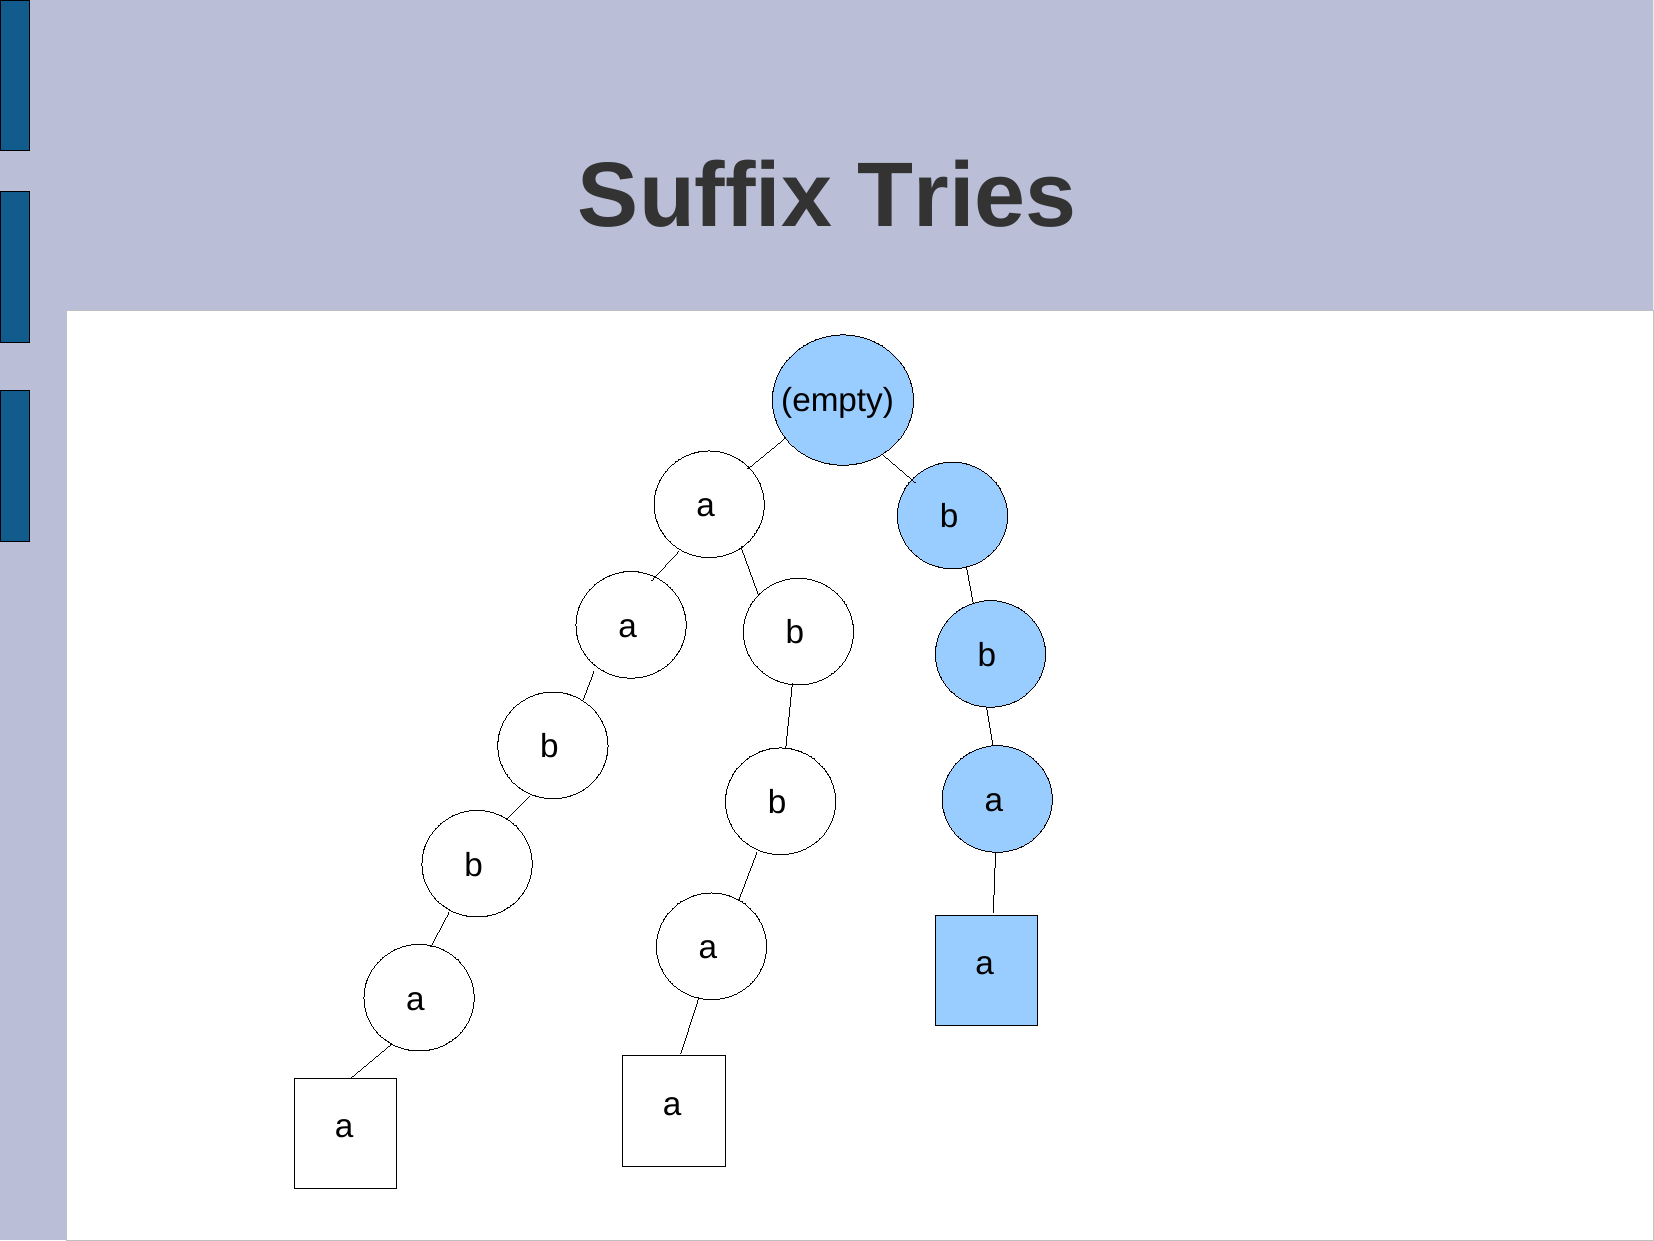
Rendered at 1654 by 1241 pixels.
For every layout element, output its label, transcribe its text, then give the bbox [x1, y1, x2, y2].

text_box b [977, 636, 1012, 674]
text_box a [698, 928, 733, 966]
text_box b [939, 497, 974, 535]
text_box b [464, 846, 499, 884]
text_box a [696, 486, 731, 524]
text_box [743, 578, 854, 685]
text_box [497, 692, 609, 799]
text_box [294, 1078, 397, 1189]
text_box b [540, 727, 575, 765]
text_box [725, 747, 836, 855]
text_box a [984, 781, 1019, 819]
text_box a [618, 607, 653, 645]
text_box [935, 600, 1046, 708]
text_box [897, 462, 1008, 569]
text_box [772, 334, 914, 466]
text_box b [767, 783, 802, 821]
text_box b [785, 613, 820, 652]
text_box [656, 892, 767, 1000]
title Suffix Tries [121, 91, 1534, 299]
text_box a [662, 1084, 698, 1122]
text_box [935, 915, 1038, 1026]
text_box (empty) [781, 381, 894, 419]
text_box [421, 810, 533, 917]
text_box [622, 1055, 726, 1167]
text_box a [334, 1107, 369, 1145]
text_box a [406, 980, 441, 1018]
text_box [363, 944, 475, 1051]
text_box [942, 745, 1053, 853]
text_box [654, 450, 765, 558]
text_box [575, 571, 687, 679]
text_box a [975, 944, 1010, 982]
